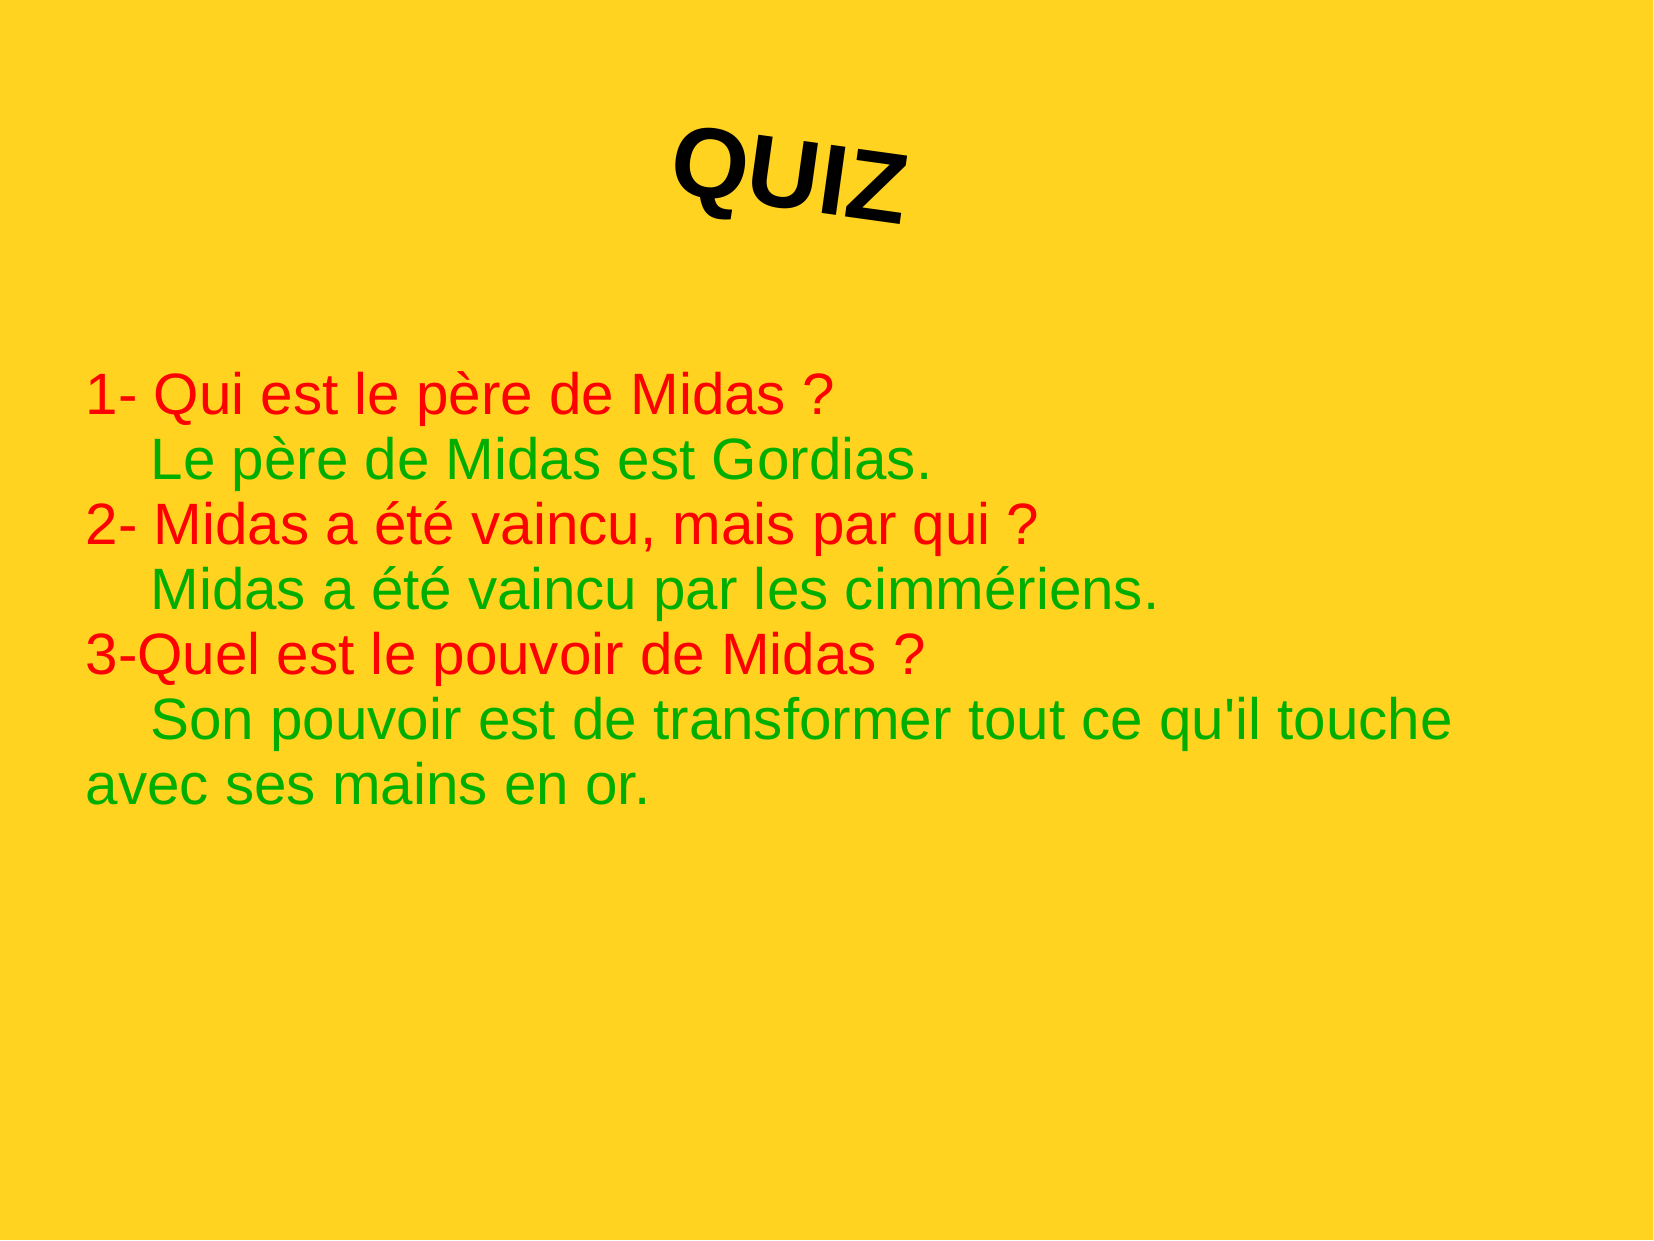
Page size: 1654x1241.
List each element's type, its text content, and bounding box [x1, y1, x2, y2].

text_box QUIZ [366, 53, 1215, 296]
text_box 1- Qui est le père de Midas ? Le père de Midas est Gordias. 2- Midas a été vaincu, mais par qui ? Midas a été vaincu par les cimmériens. 3-Quel est le pouvoir de Midas ? Son pouvoir est de transformer tout ce qu'il touche avec ses mains en or. [70, 354, 1607, 825]
